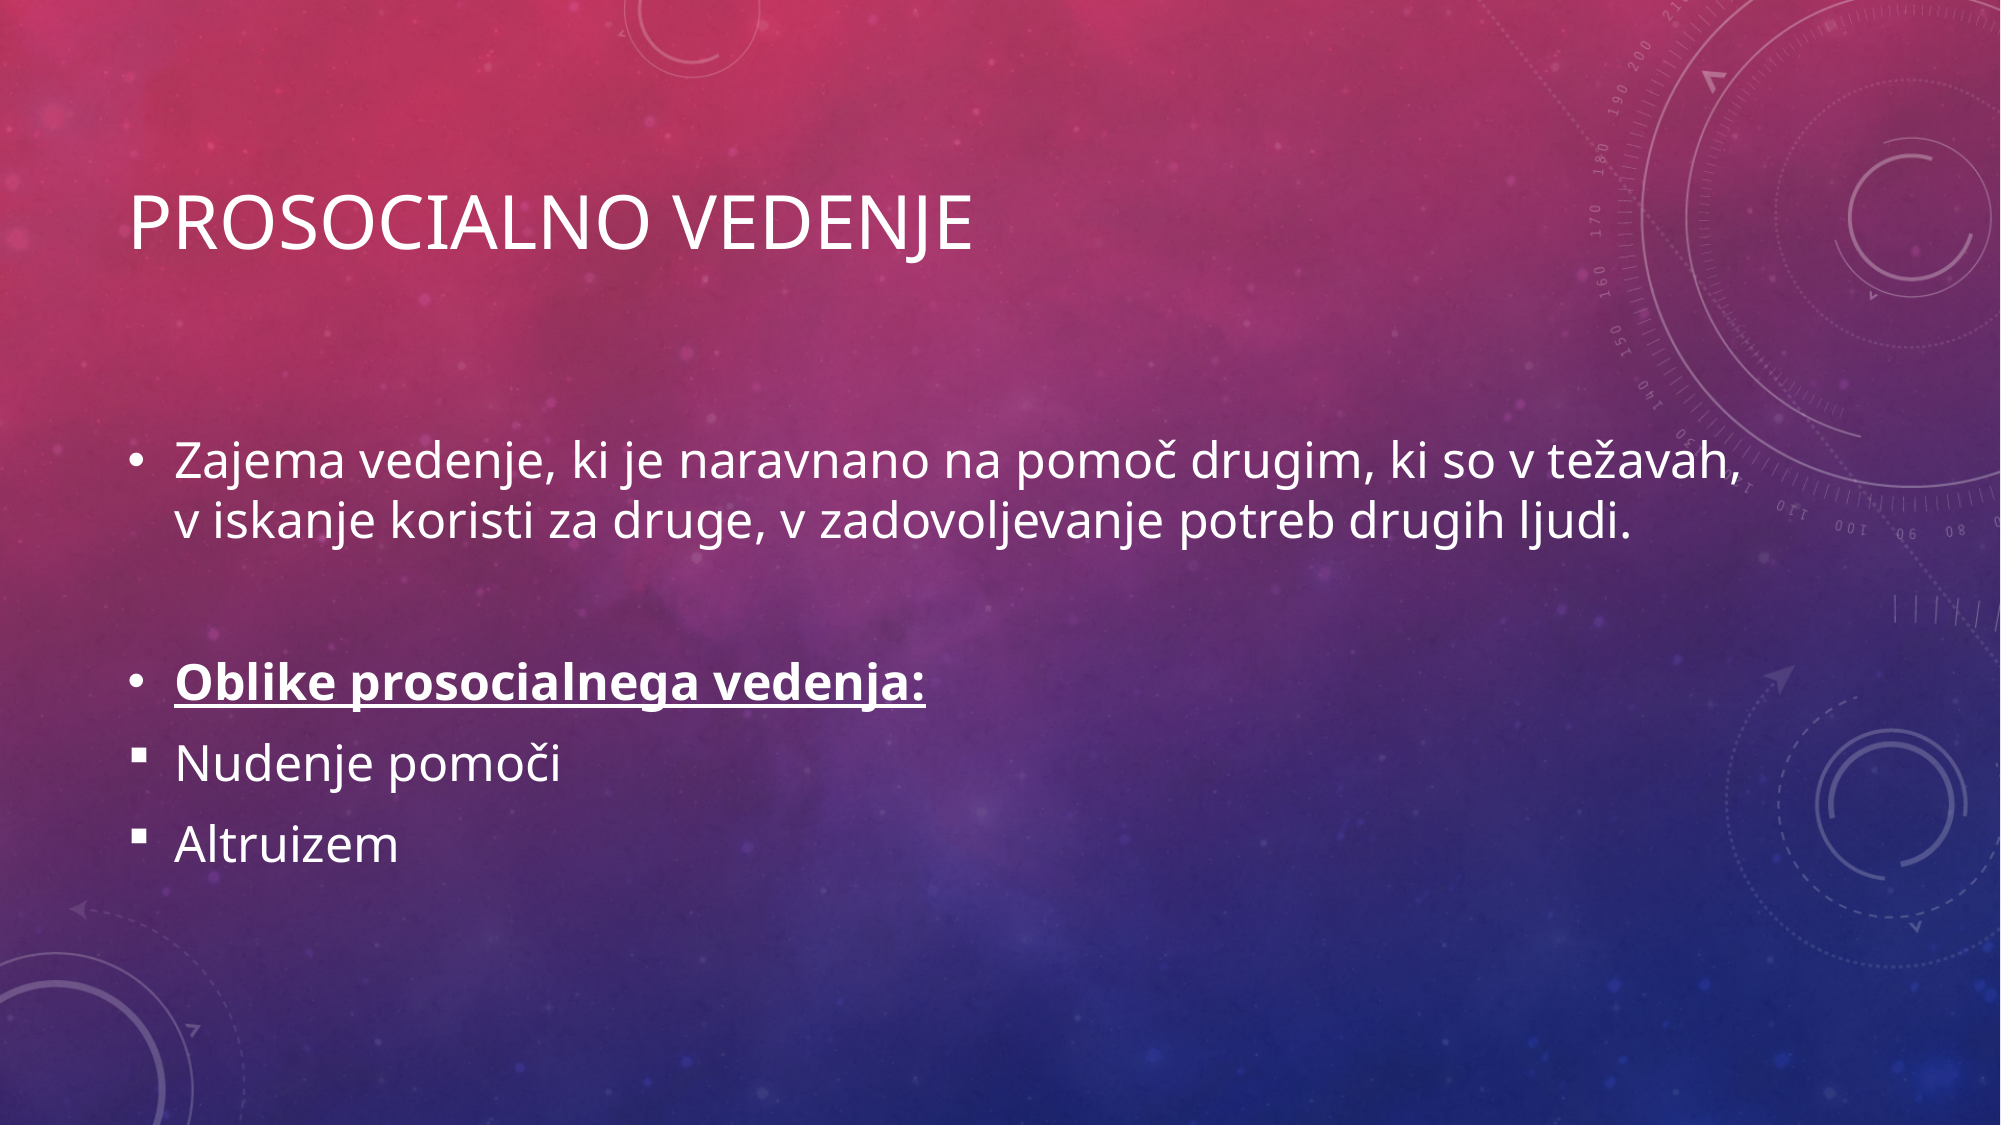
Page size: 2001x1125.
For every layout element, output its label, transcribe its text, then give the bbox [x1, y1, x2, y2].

list Zajema vedenje, ki je naravnano na pomoč drugim, ki so v težavah, v iskanje koristi za druge, v zadovoljevanje potreb drugih ljudi. Oblike prosocialnega vedenja: Nudenje pomoči Altruizem [112, 351, 1775, 950]
title Prosocialno vedenje [112, 99, 1775, 339]
picture [0, 0, 2001, 1125]
